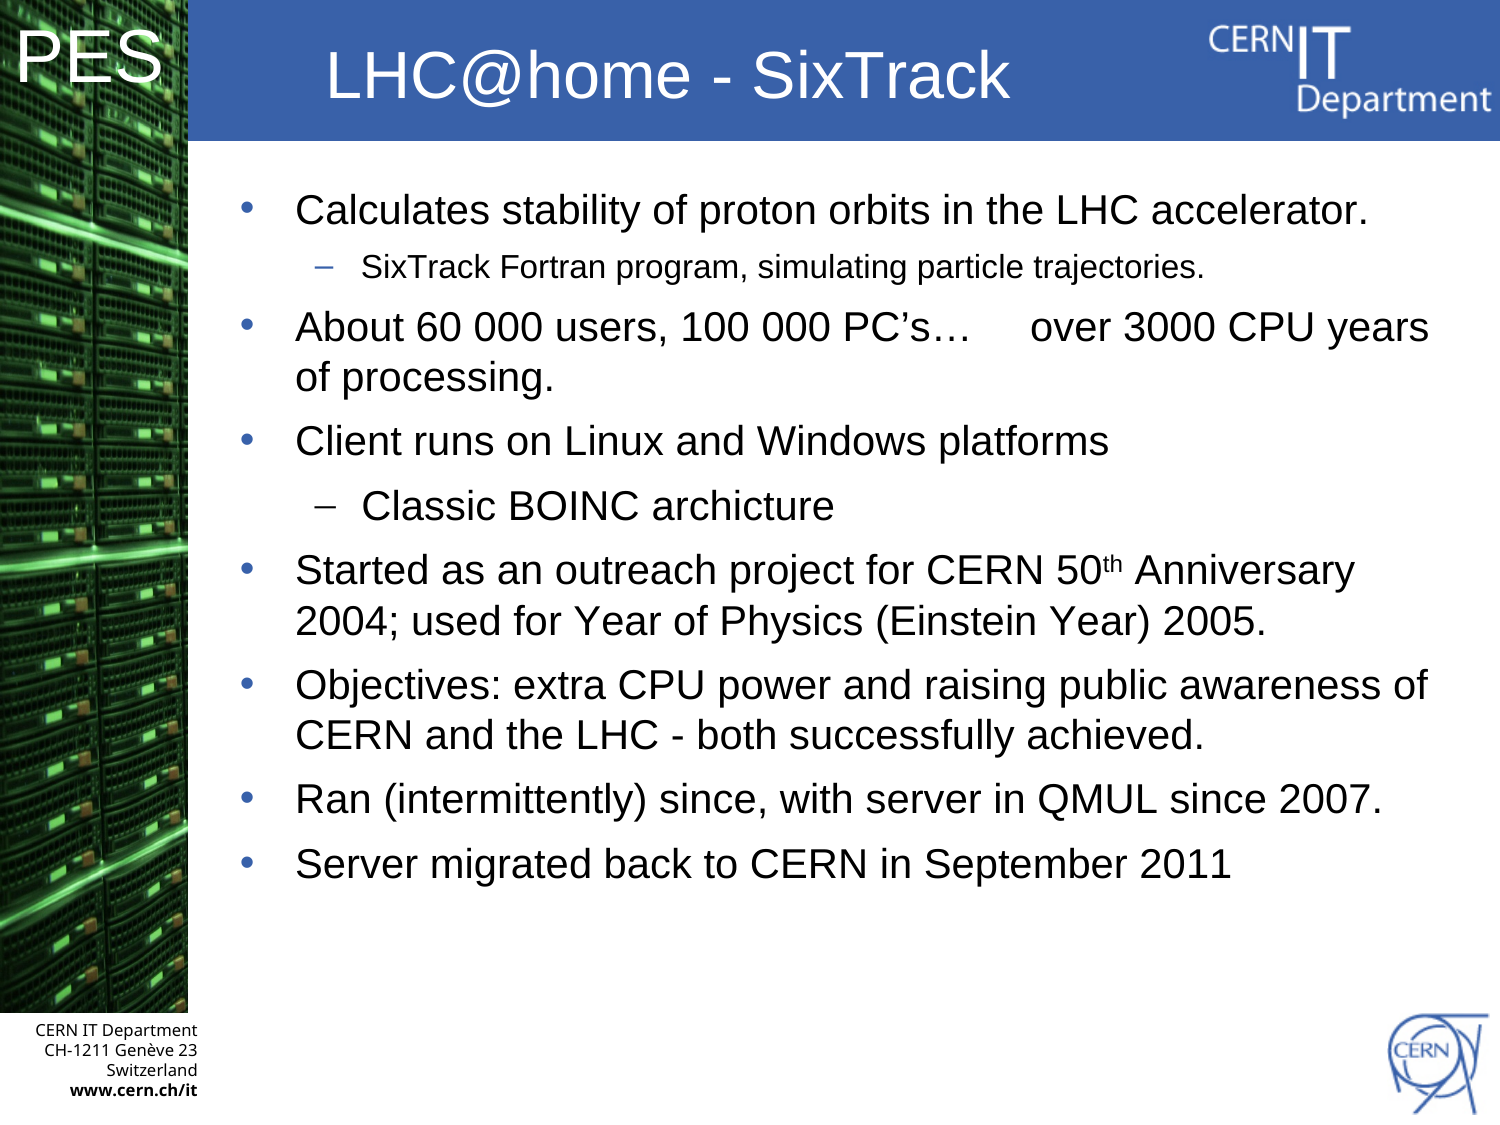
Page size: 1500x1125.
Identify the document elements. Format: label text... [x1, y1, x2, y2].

picture [1125, 0, 1500, 141]
picture [0, 0, 212, 1013]
picture [1387, 1012, 1490, 1115]
text_box LHC@home - SixTrack [212, 0, 1125, 160]
text_box Calculates stability of proton orbits in the LHC accelerator. SixTrack Fortran program, simulating particle trajectories. About 60 000 users, 100 000 PC’s… over 3000 CPU years of processing. Client runs on Linux and Windows platforms Classic BOINC archicture Started as an outreach project for CERN 50th Anniversary 2004; used for Year of Physics (Einstein Year) 2005. Objectives: extra CPU power and raising public awareness of CERN and the LHC - both successfully achieved. Ran (intermittently) since, with server in QMUL since 2007. Server migrated back to CERN in September 2011 [224, 174, 1465, 1010]
